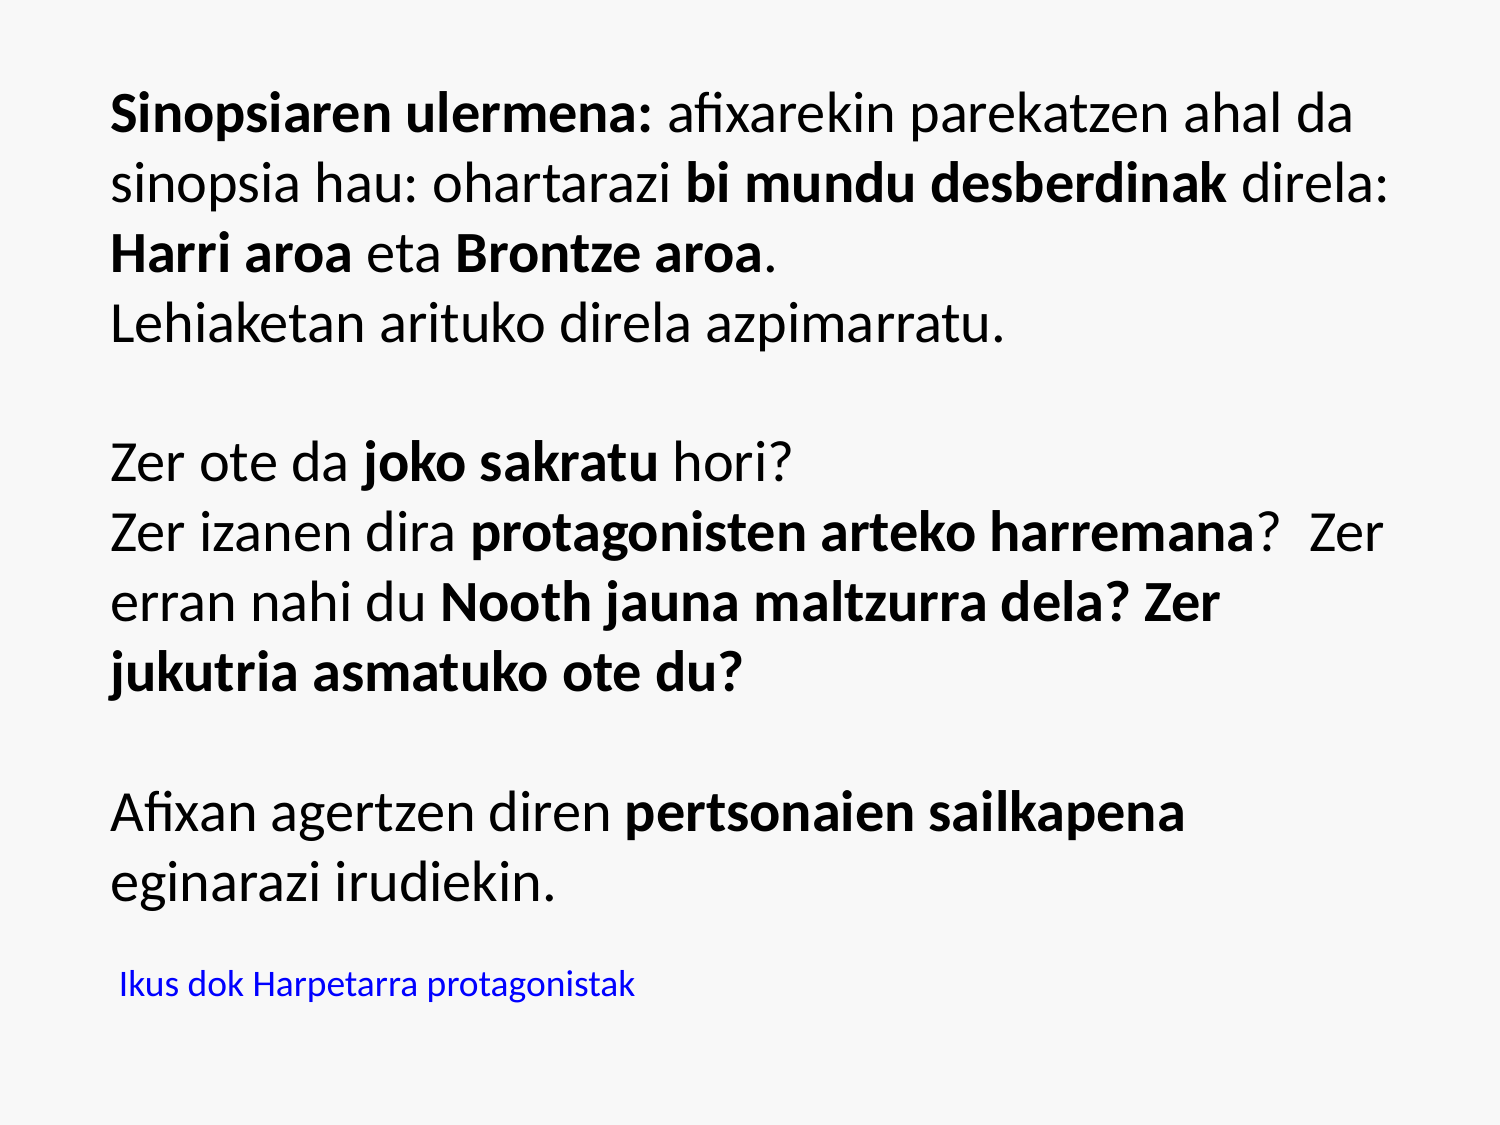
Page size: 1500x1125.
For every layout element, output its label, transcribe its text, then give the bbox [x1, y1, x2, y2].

text_box Sinopsiaren ulermena: afixarekin parekatzen ahal da sinopsia hau: ohartarazi bi mundu desberdinak direla: Harri aroa eta Brontze aroa. Lehiaketan arituko direla azpimarratu. Zer ote da joko sakratu hori? Zer izanen dira protagonisten arteko harremana? Zer erran nahi du Nooth jauna maltzurra dela? Zer jukutria asmatuko ote du? Afixan agertzen diren pertsonaien sailkapena eginarazi irudiekin. Ikus dok Harpetarra protagonistak [95, 66, 1407, 1011]
